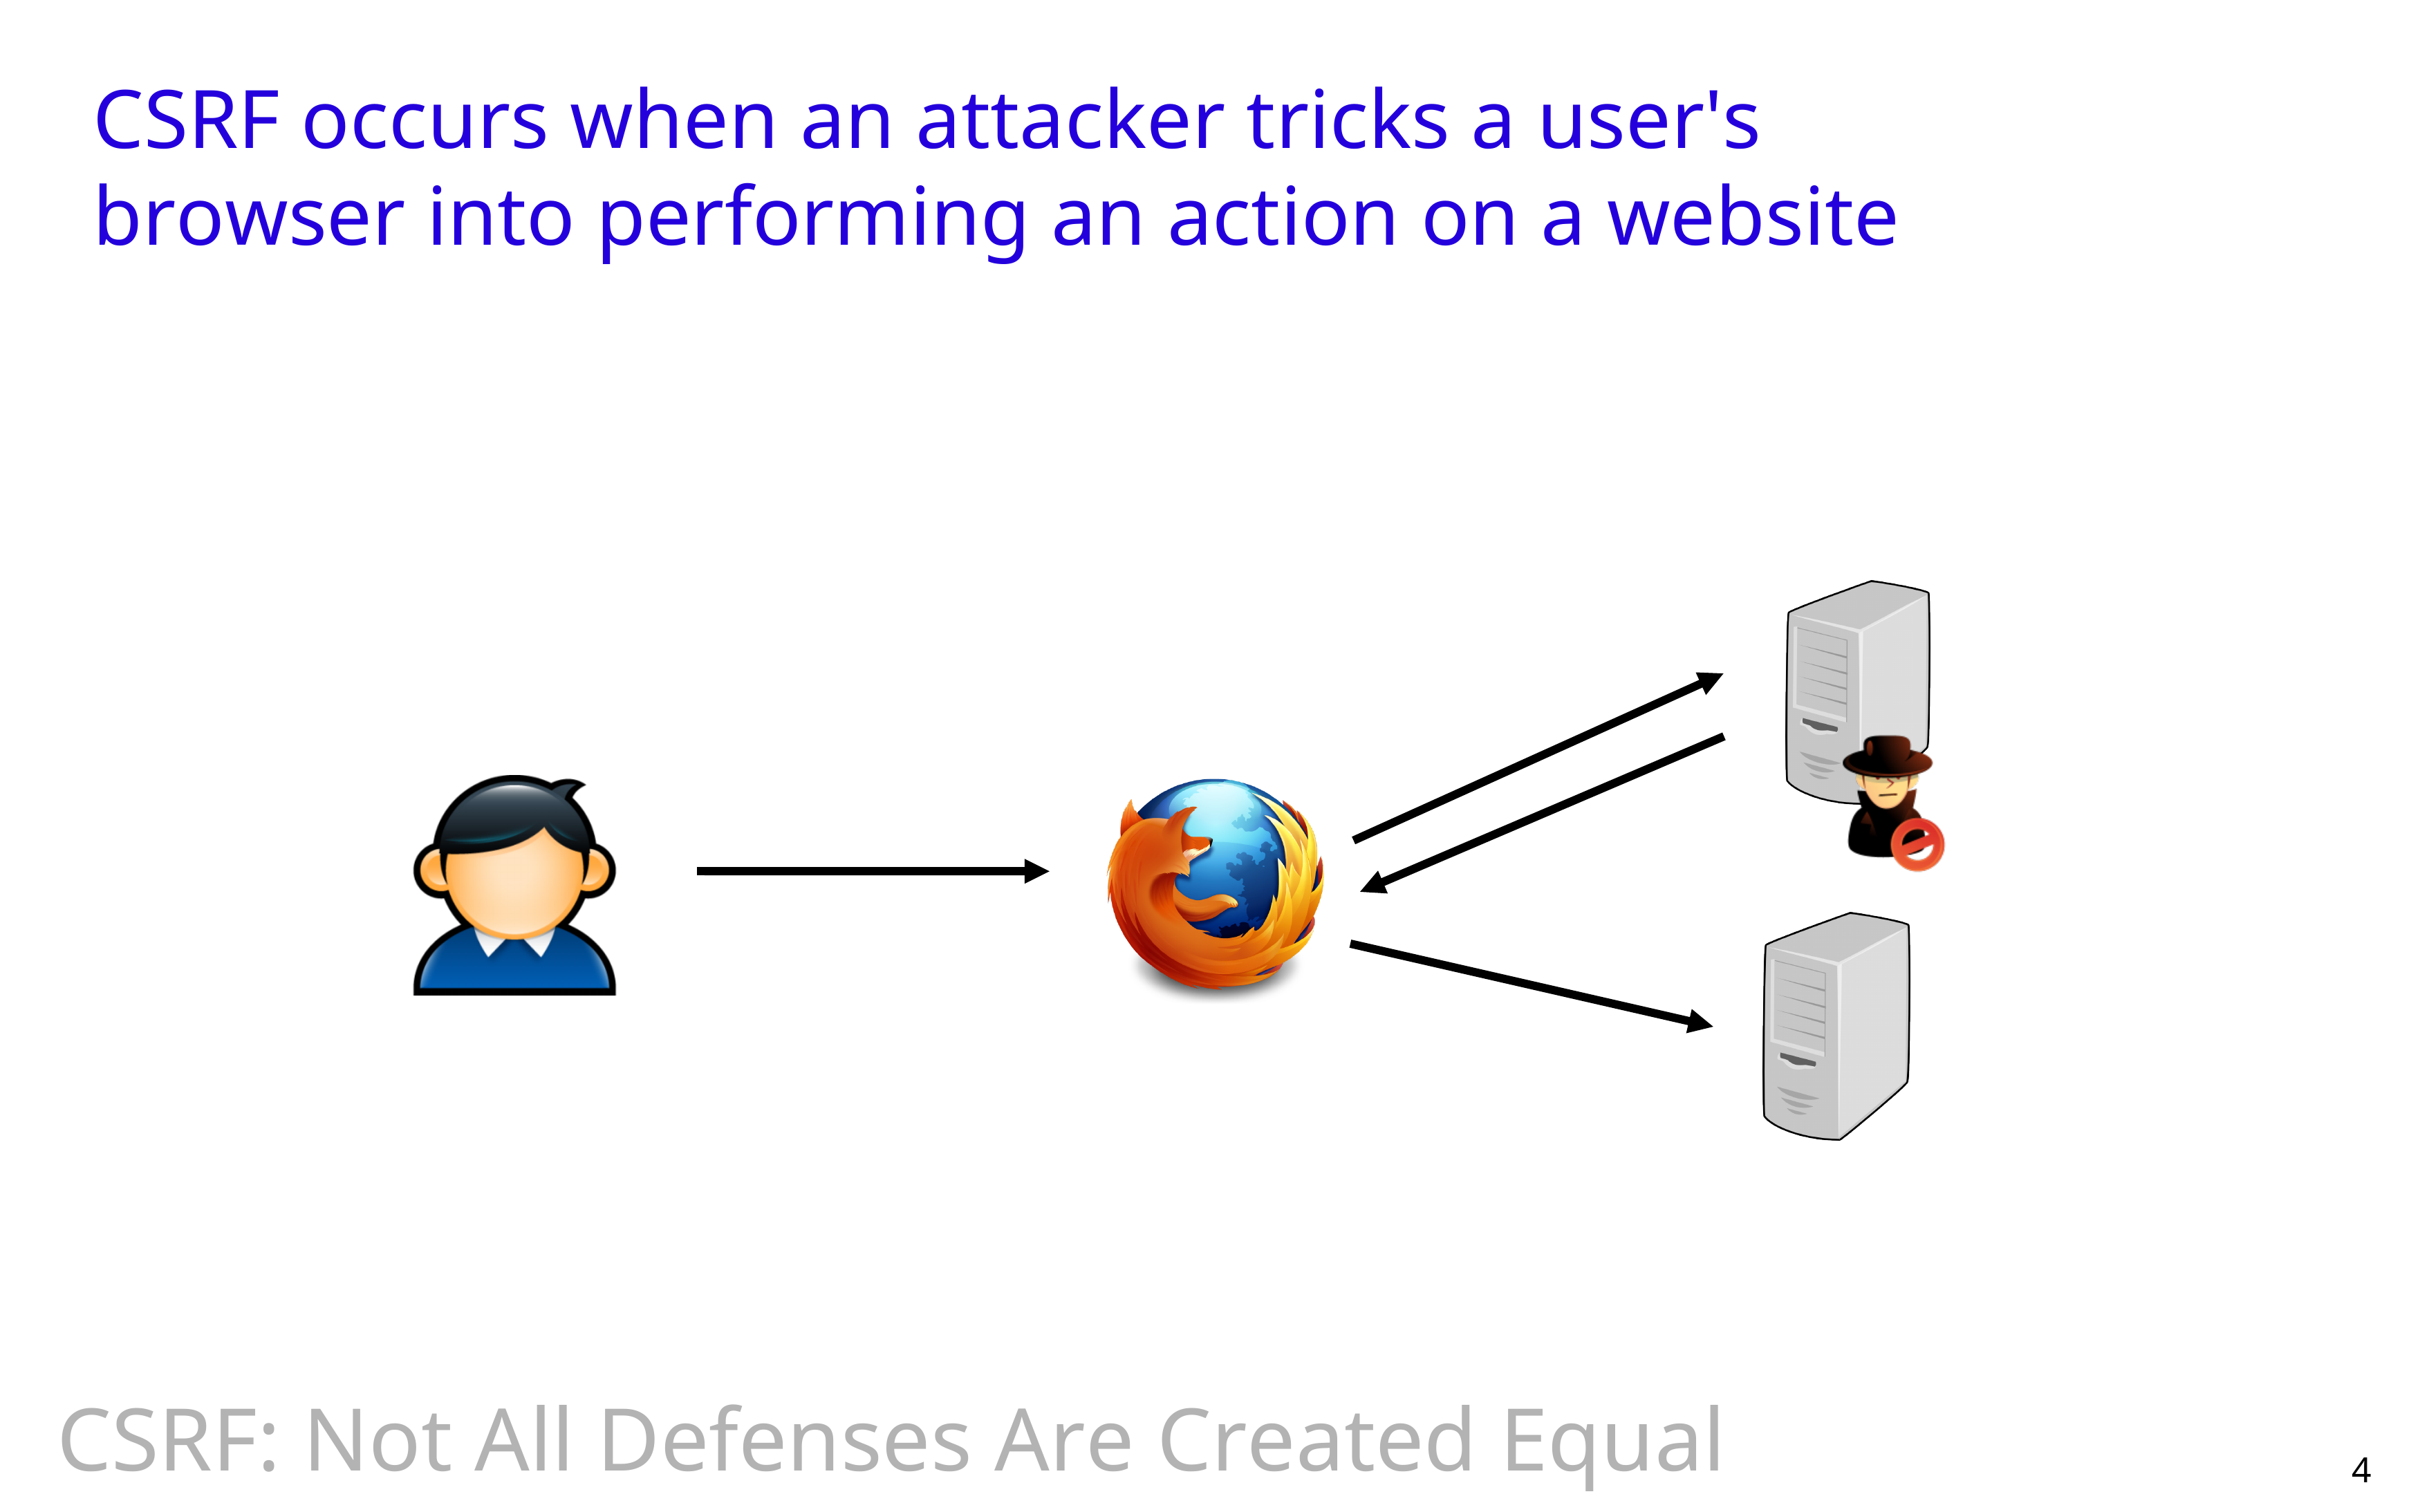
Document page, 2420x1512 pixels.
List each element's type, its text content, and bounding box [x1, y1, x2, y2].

picture [1785, 580, 1962, 877]
picture [1101, 778, 1330, 1007]
text_box CSRF occurs when an attacker tricks a user's browser into performing an action on a website [83, 62, 1951, 266]
picture [404, 775, 625, 996]
text_box <number> [2334, 1443, 2390, 1497]
picture [1762, 912, 1910, 1141]
